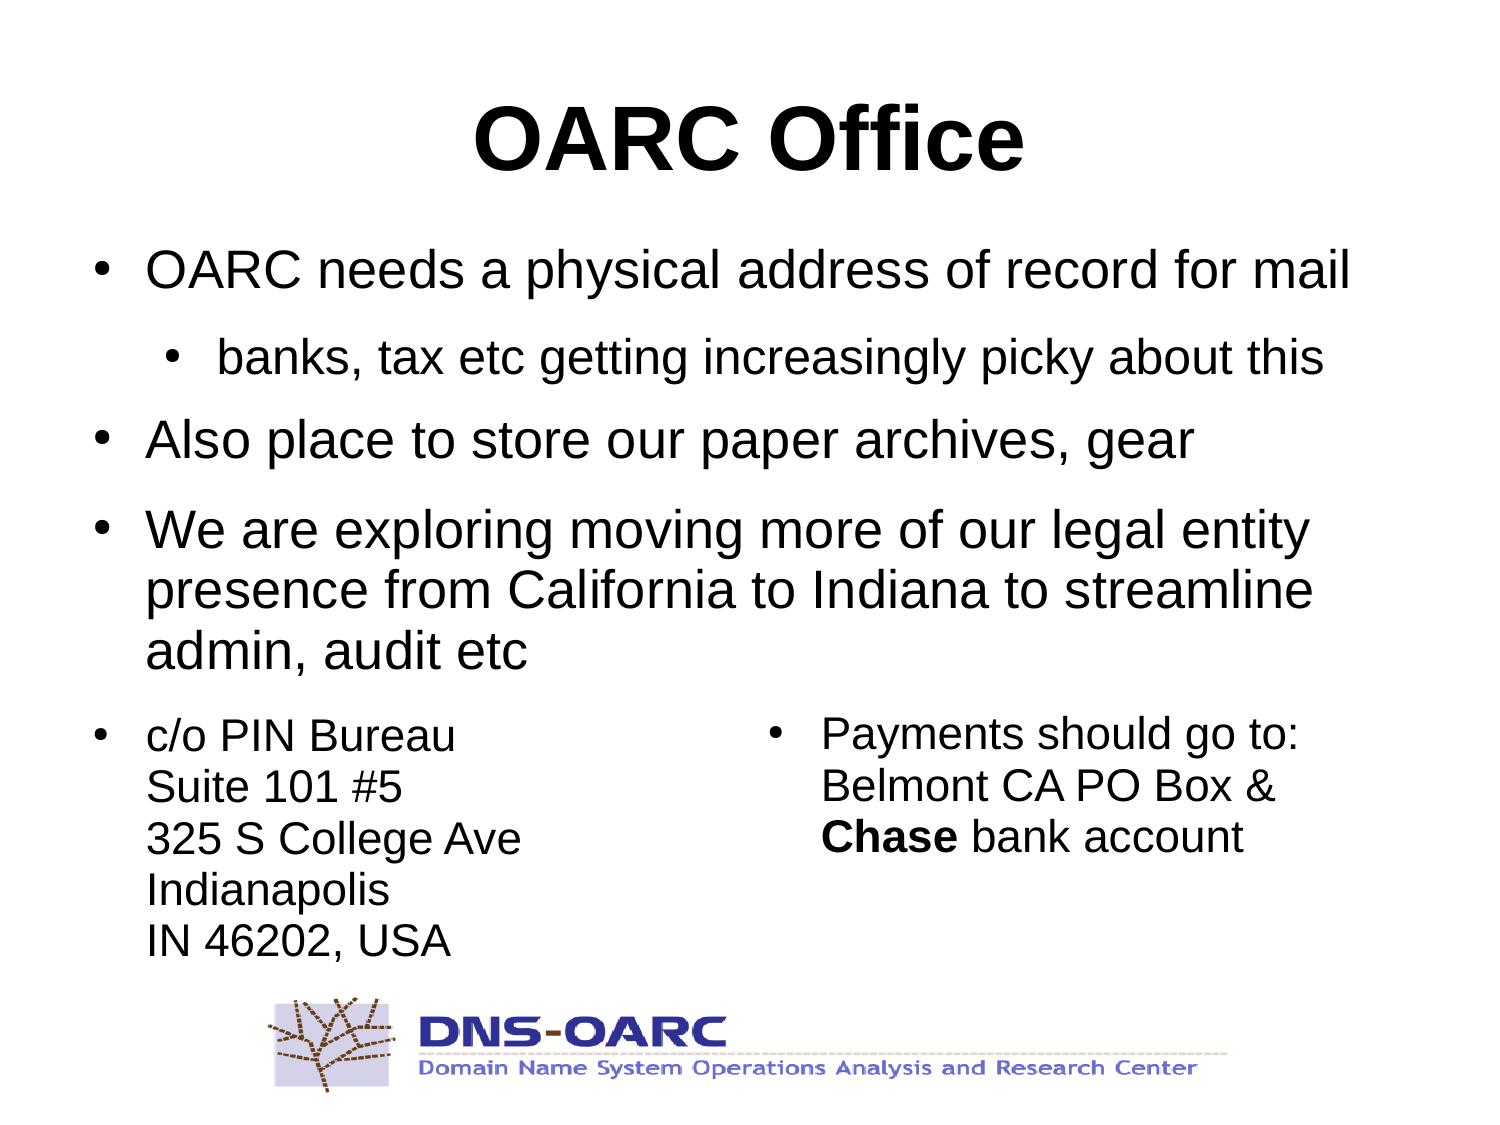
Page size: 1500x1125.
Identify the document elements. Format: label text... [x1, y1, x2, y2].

list Payments should go to: Belmont CA PO Box & Chase bank account [750, 708, 1426, 940]
picture [214, 991, 1259, 1099]
list OARC needs a physical address of record for mail banks, tax etc getting increasingly picky about this Also place to store our paper archives, gear We are exploring moving more of our legal entity presence from California to Indiana to streamline admin, audit etc c/o PIN Bureau Suite 101 #5 325 S College Ave Indianapolis IN 46202, USA [75, 239, 1425, 893]
title OARC Office [75, 44, 1425, 233]
